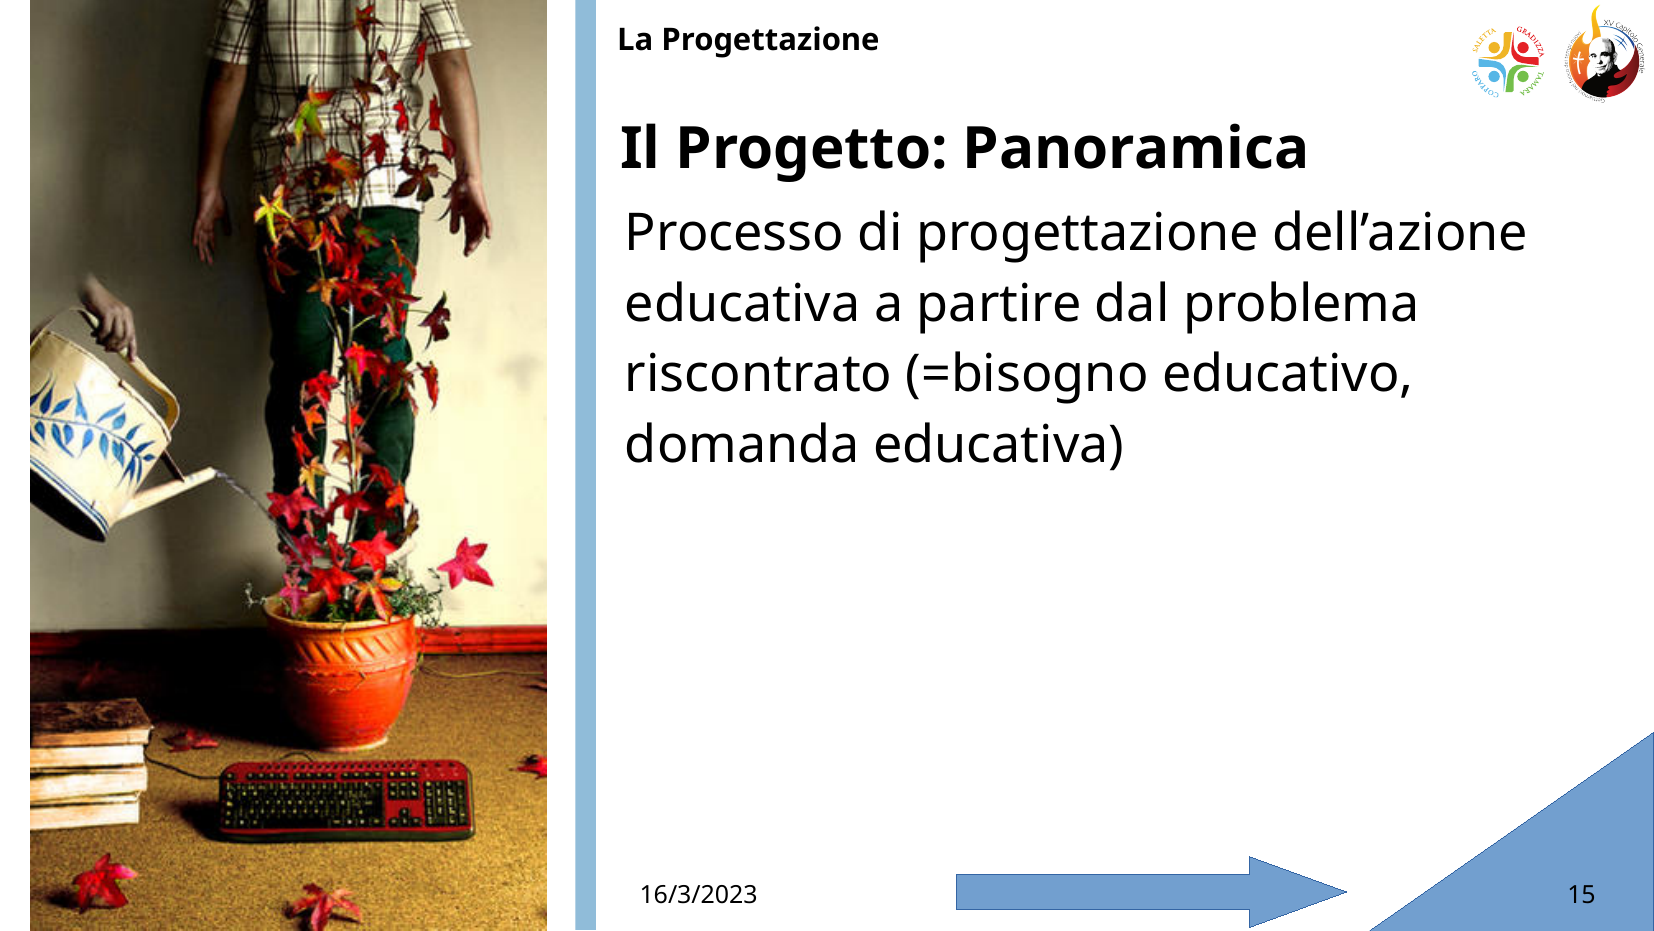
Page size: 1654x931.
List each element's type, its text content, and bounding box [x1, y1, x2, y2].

subtitle Processo di progettazione dell’azione educativa a partire dal problema riscontrato (=bisogno educativo, domanda educativa) [624, 194, 1602, 891]
text_box La Progettazione [602, 9, 1335, 63]
picture [30, 0, 547, 931]
picture [1563, 4, 1646, 103]
text_box [956, 856, 1347, 928]
title Il Progetto: Panoramica [620, 106, 1617, 178]
